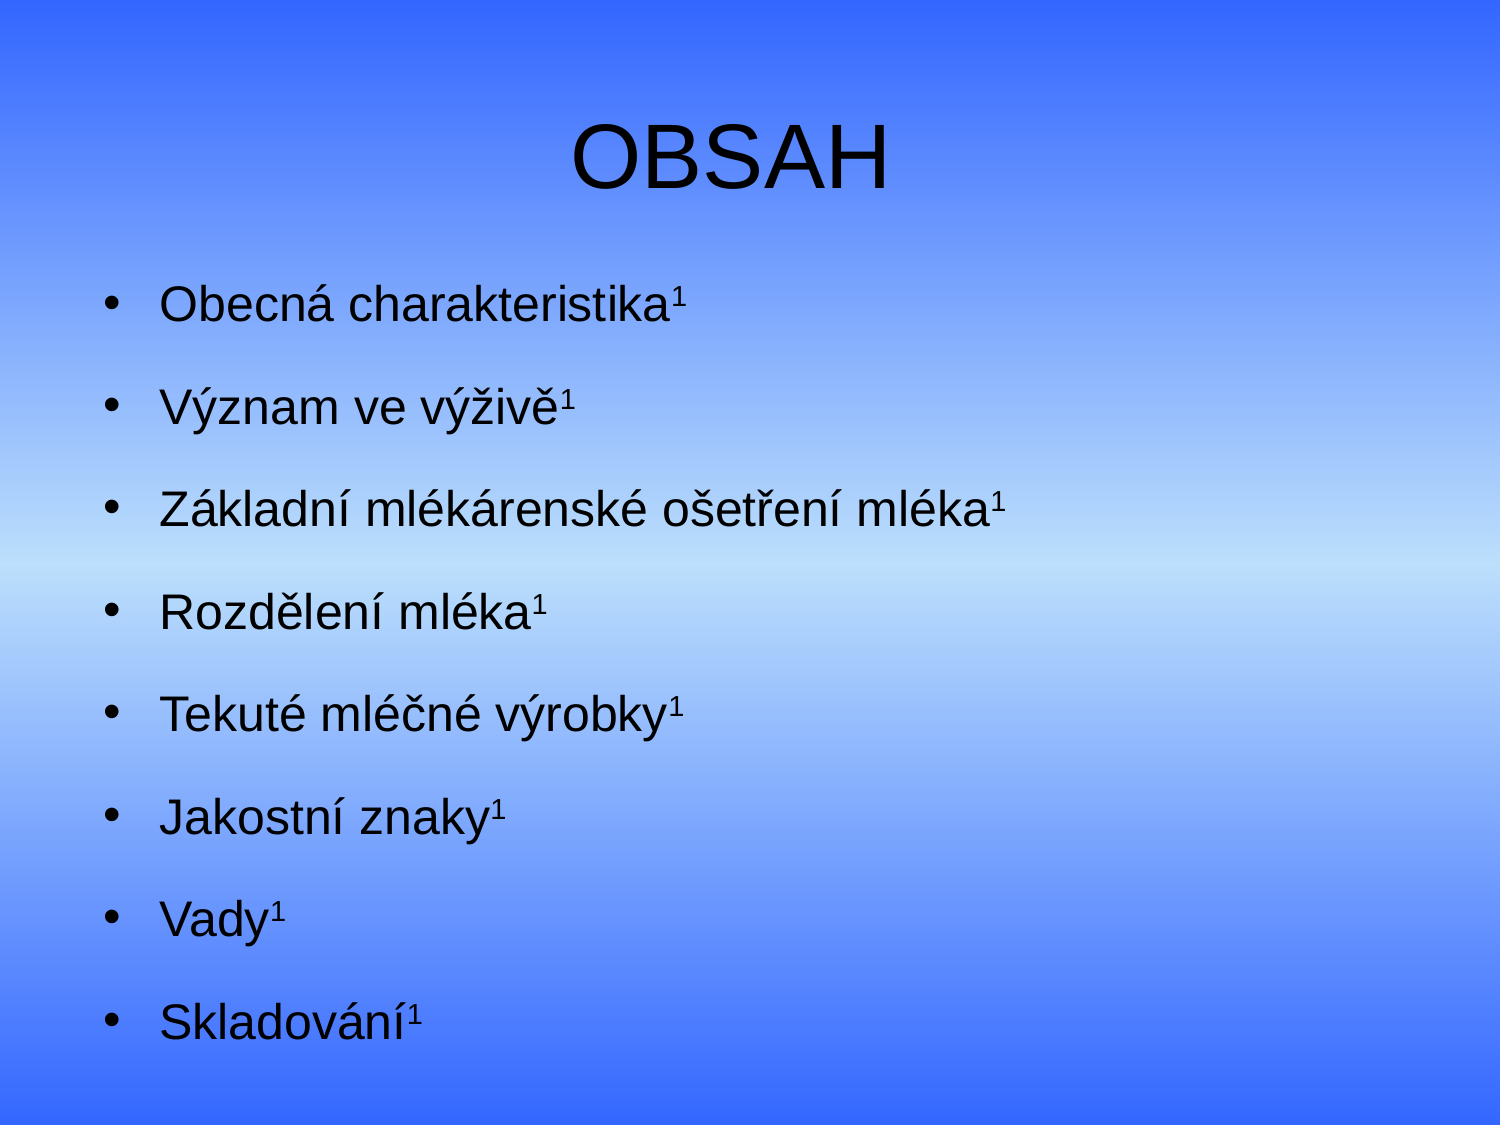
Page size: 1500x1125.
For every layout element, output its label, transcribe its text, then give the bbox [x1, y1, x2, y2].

list Obecná charakteristika1 Význam ve výživě1 Základní mlékárenské ošetření mléka1 Rozdělení mléka1 Tekuté mléčné výrobky1 Jakostní znaky1 Vady1 Skladování1 [88, 234, 1313, 1125]
title OBSAH [93, 81, 1369, 223]
